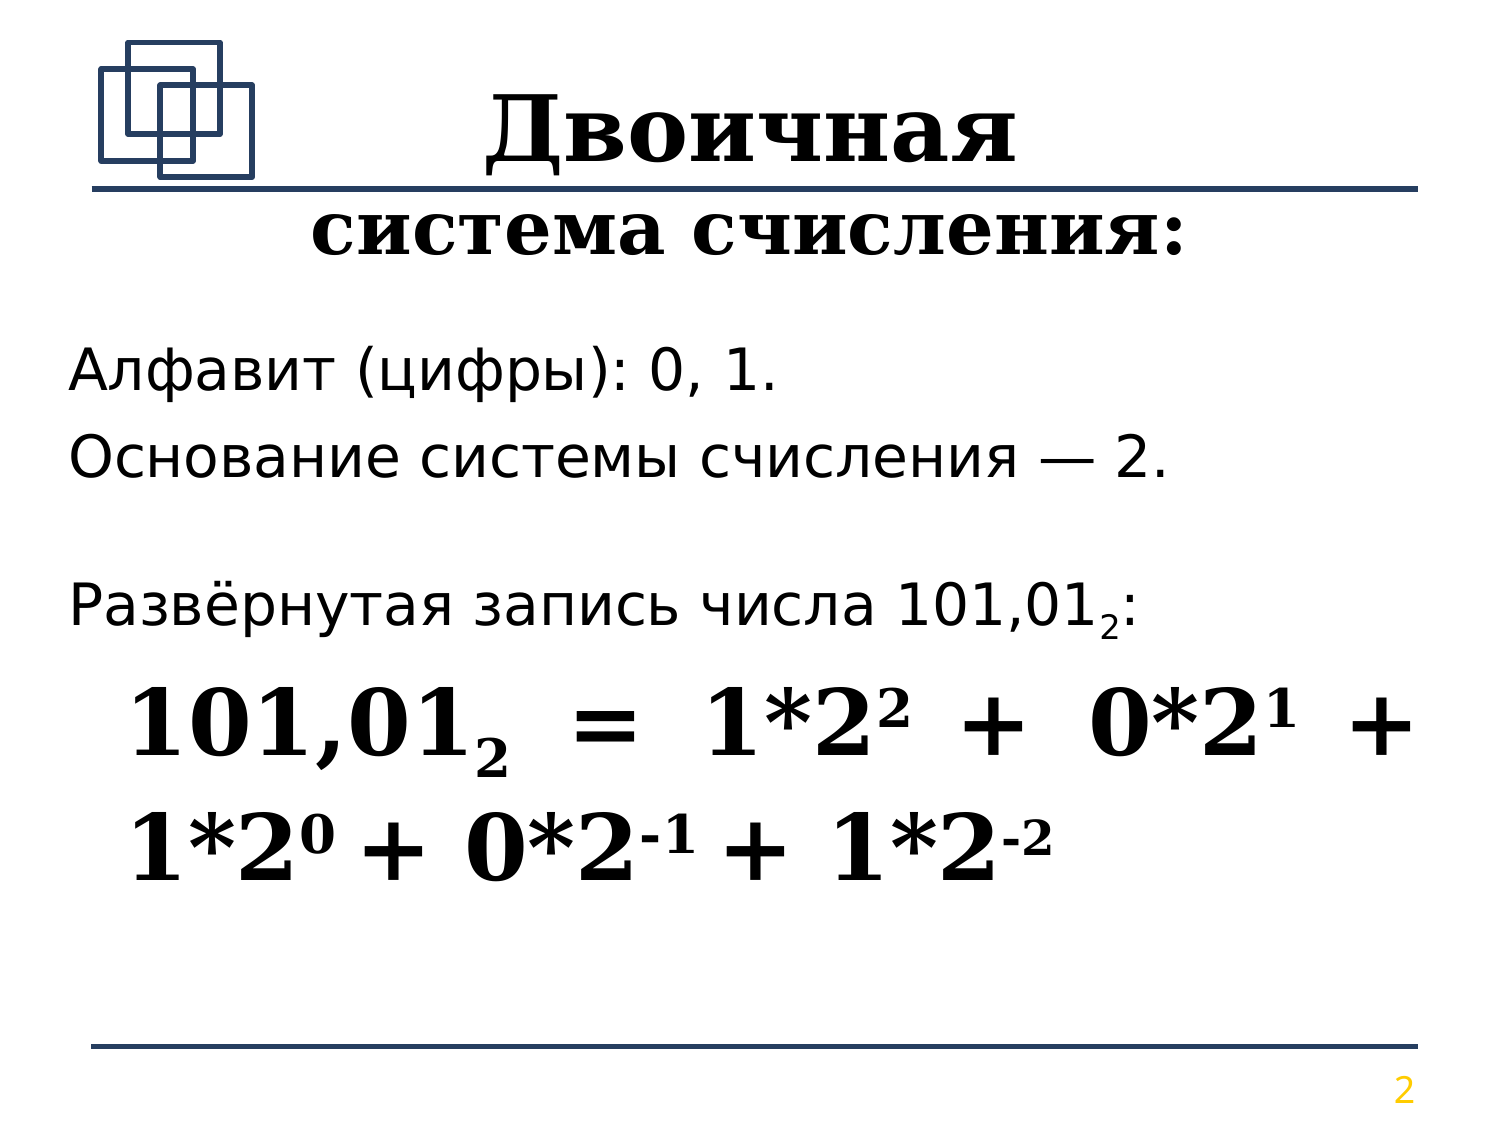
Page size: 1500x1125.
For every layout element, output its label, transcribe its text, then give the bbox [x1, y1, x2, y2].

title Двоичная система счисления: [112, 49, 1388, 290]
text_box Алфавит (цифры): 0, 1. Основание системы счисления — 2. Развёрнутая запись числа 101,012: 101,012 = 1*22 + 0*21 + 1*20 + 0*2-1 + 1*2-2 [53, 324, 1436, 1000]
